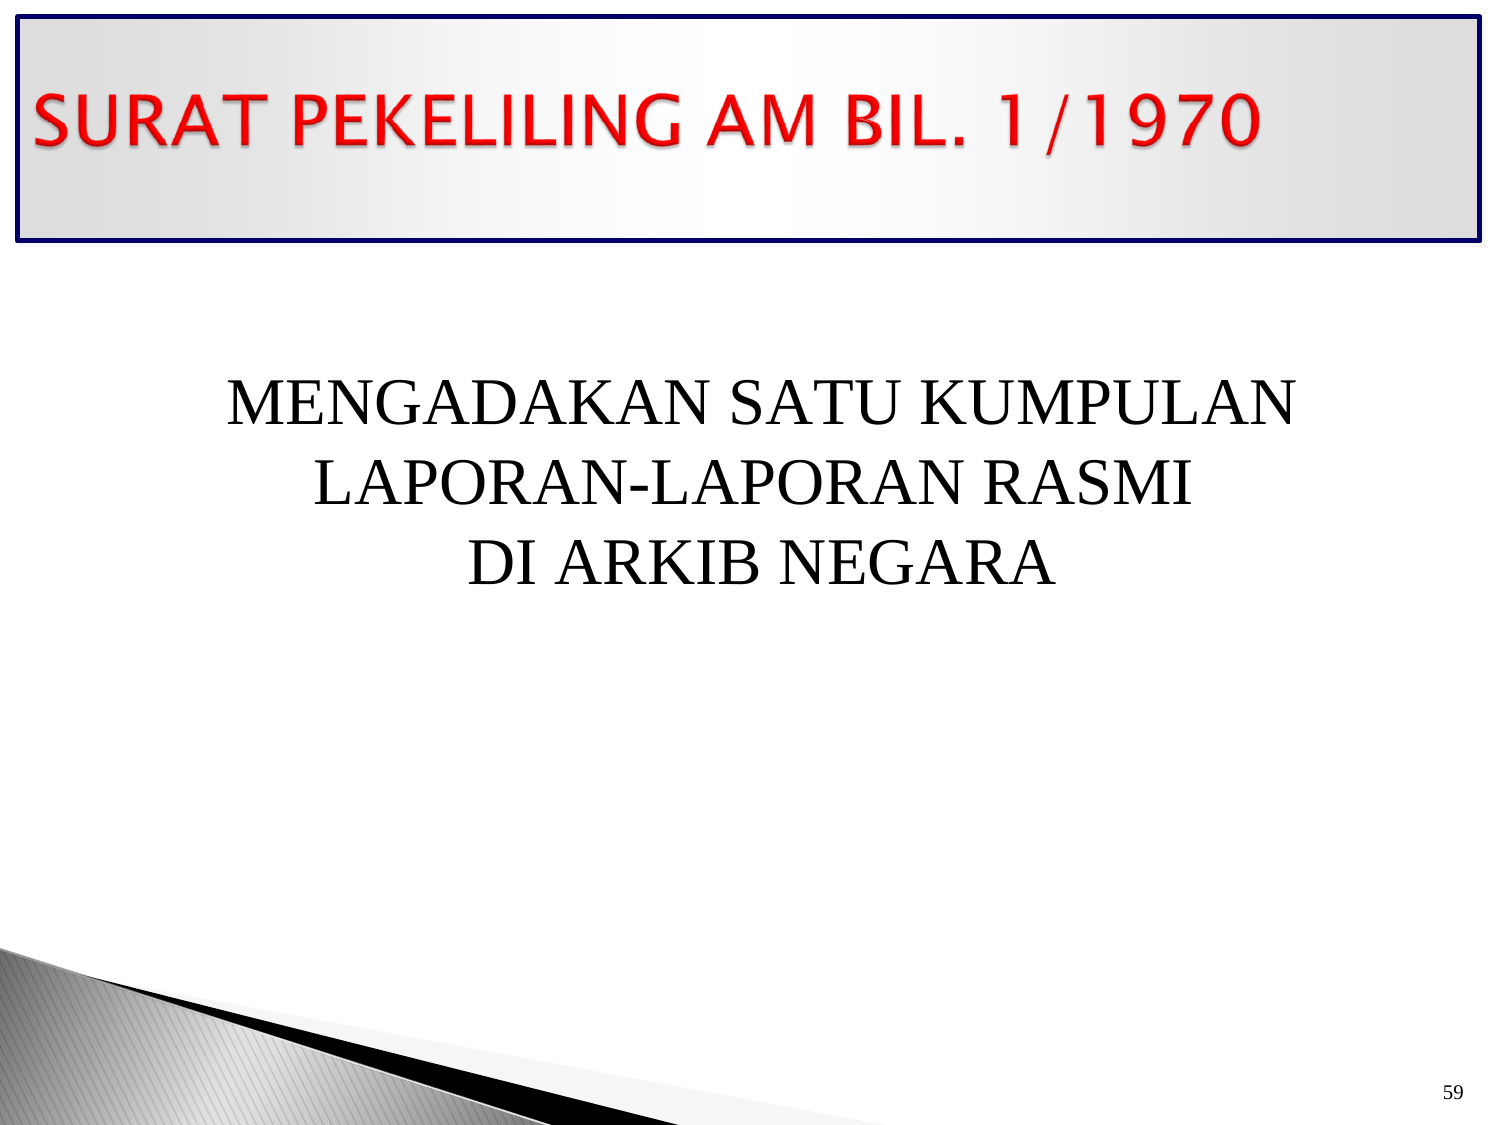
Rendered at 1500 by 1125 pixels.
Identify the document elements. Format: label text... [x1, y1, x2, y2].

text_box MENGADAKAN SATU KUMPULAN LAPORAN-LAPORAN RASMI DI ARKIB NEGARA [137, 349, 1388, 606]
picture [15, 14, 1486, 247]
picture [0, 947, 559, 1125]
text_box <number> [1418, 1051, 1479, 1112]
